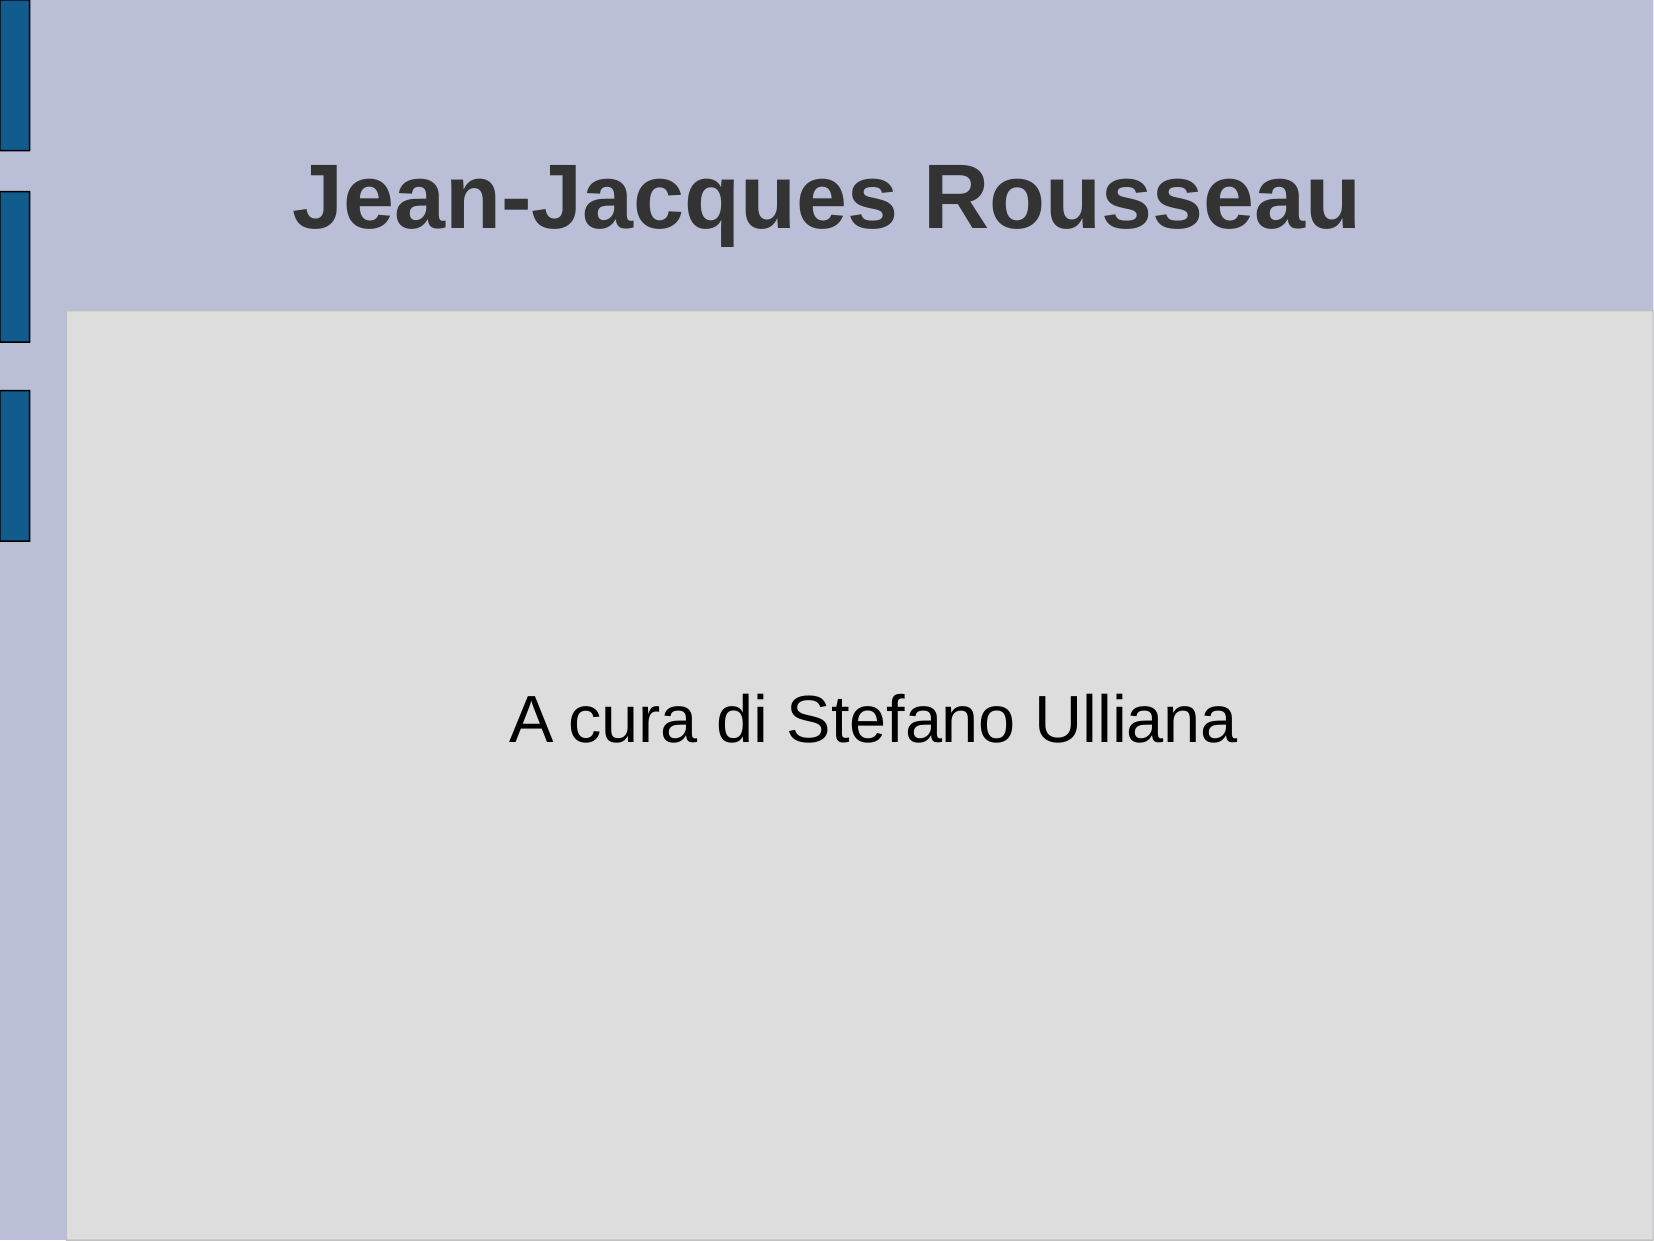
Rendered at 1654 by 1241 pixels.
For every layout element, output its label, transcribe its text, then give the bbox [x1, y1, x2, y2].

title Jean-Jacques Rousseau [121, 91, 1534, 299]
subtitle A cura di Stefano Ulliana [178, 364, 1570, 1147]
